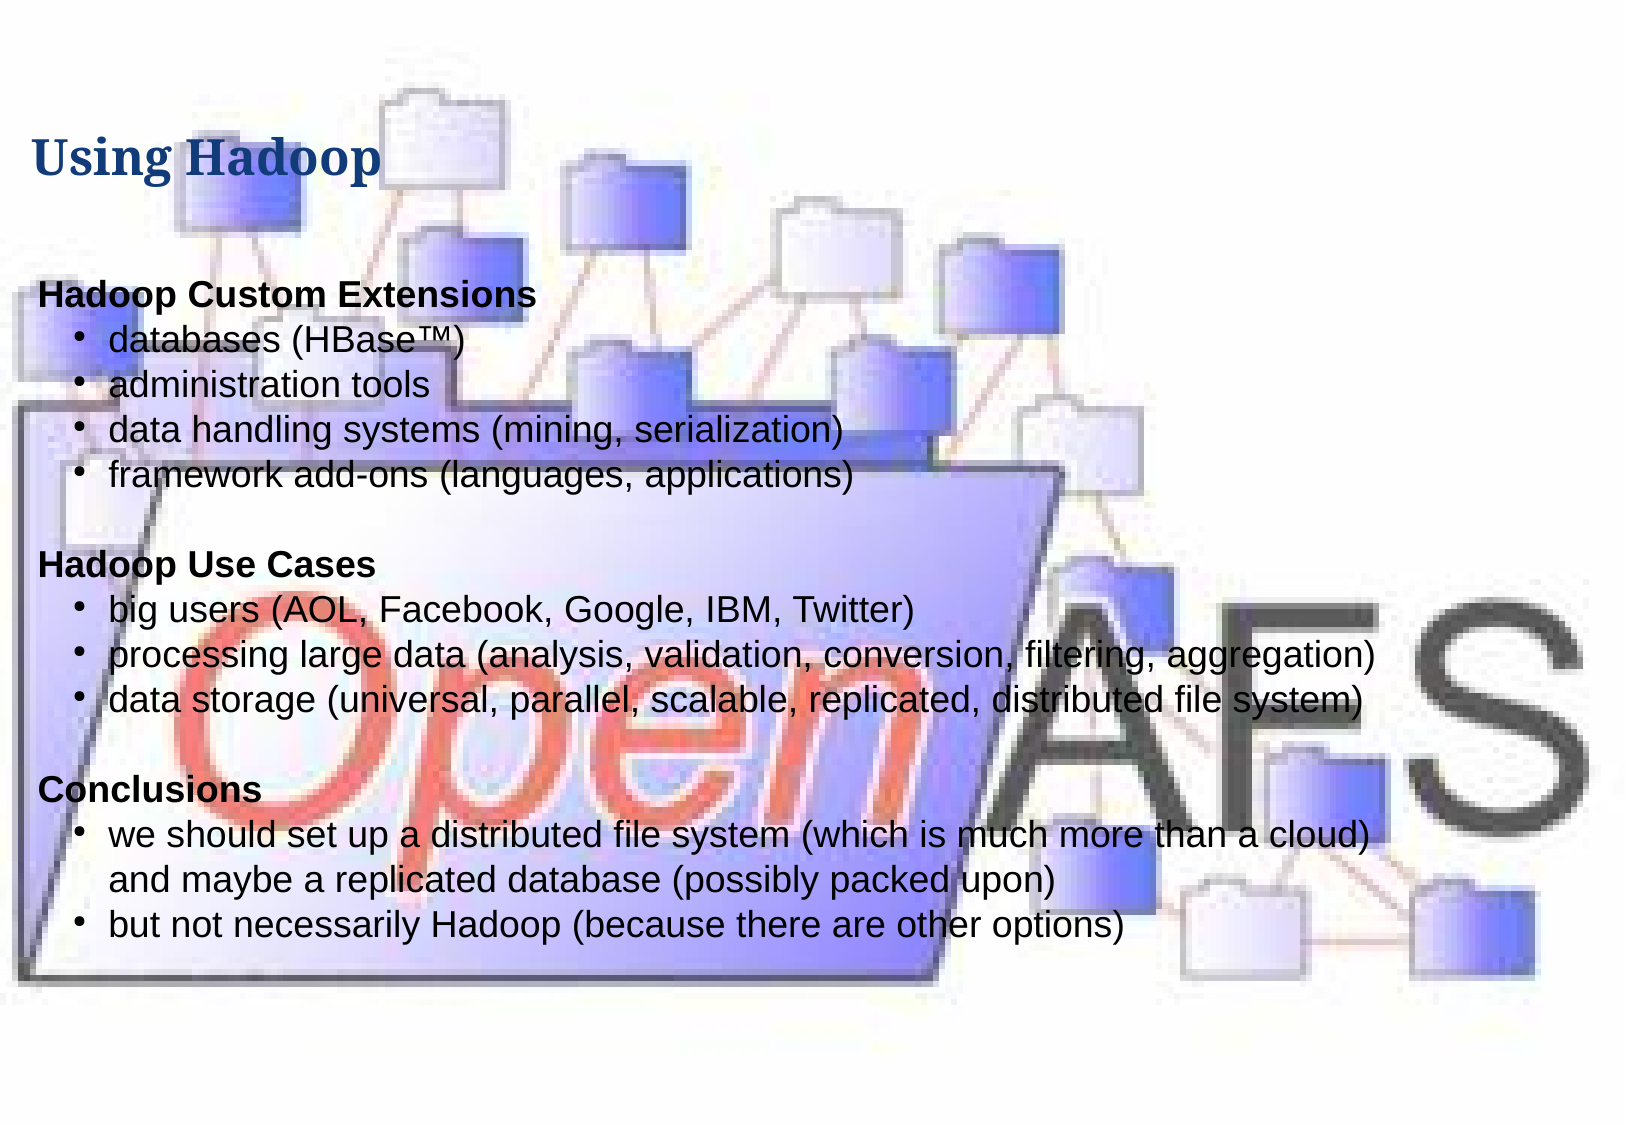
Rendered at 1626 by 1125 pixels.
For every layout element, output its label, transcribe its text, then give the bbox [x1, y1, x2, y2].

text_box Hadoop Custom Extensions databases (HBase™) administration tools data handling systems (mining, serialization) framework add-ons (languages, applications) Hadoop Use Cases big users (AOL, Facebook, Google, IBM, Twitter) processing large data (analysis, validation, conversion, filtering, aggregation) data storage (universal, parallel, scalable, replicated, distributed file system) Conclusions we should set up a distributed file system (which is much more than a cloud) and maybe a replicated database (possibly packed upon) but not necessarily Hadoop (because there are other options) [37, 269, 1598, 946]
picture [0, 0, 1626, 1125]
list Using Hadoop [31, 125, 1594, 187]
